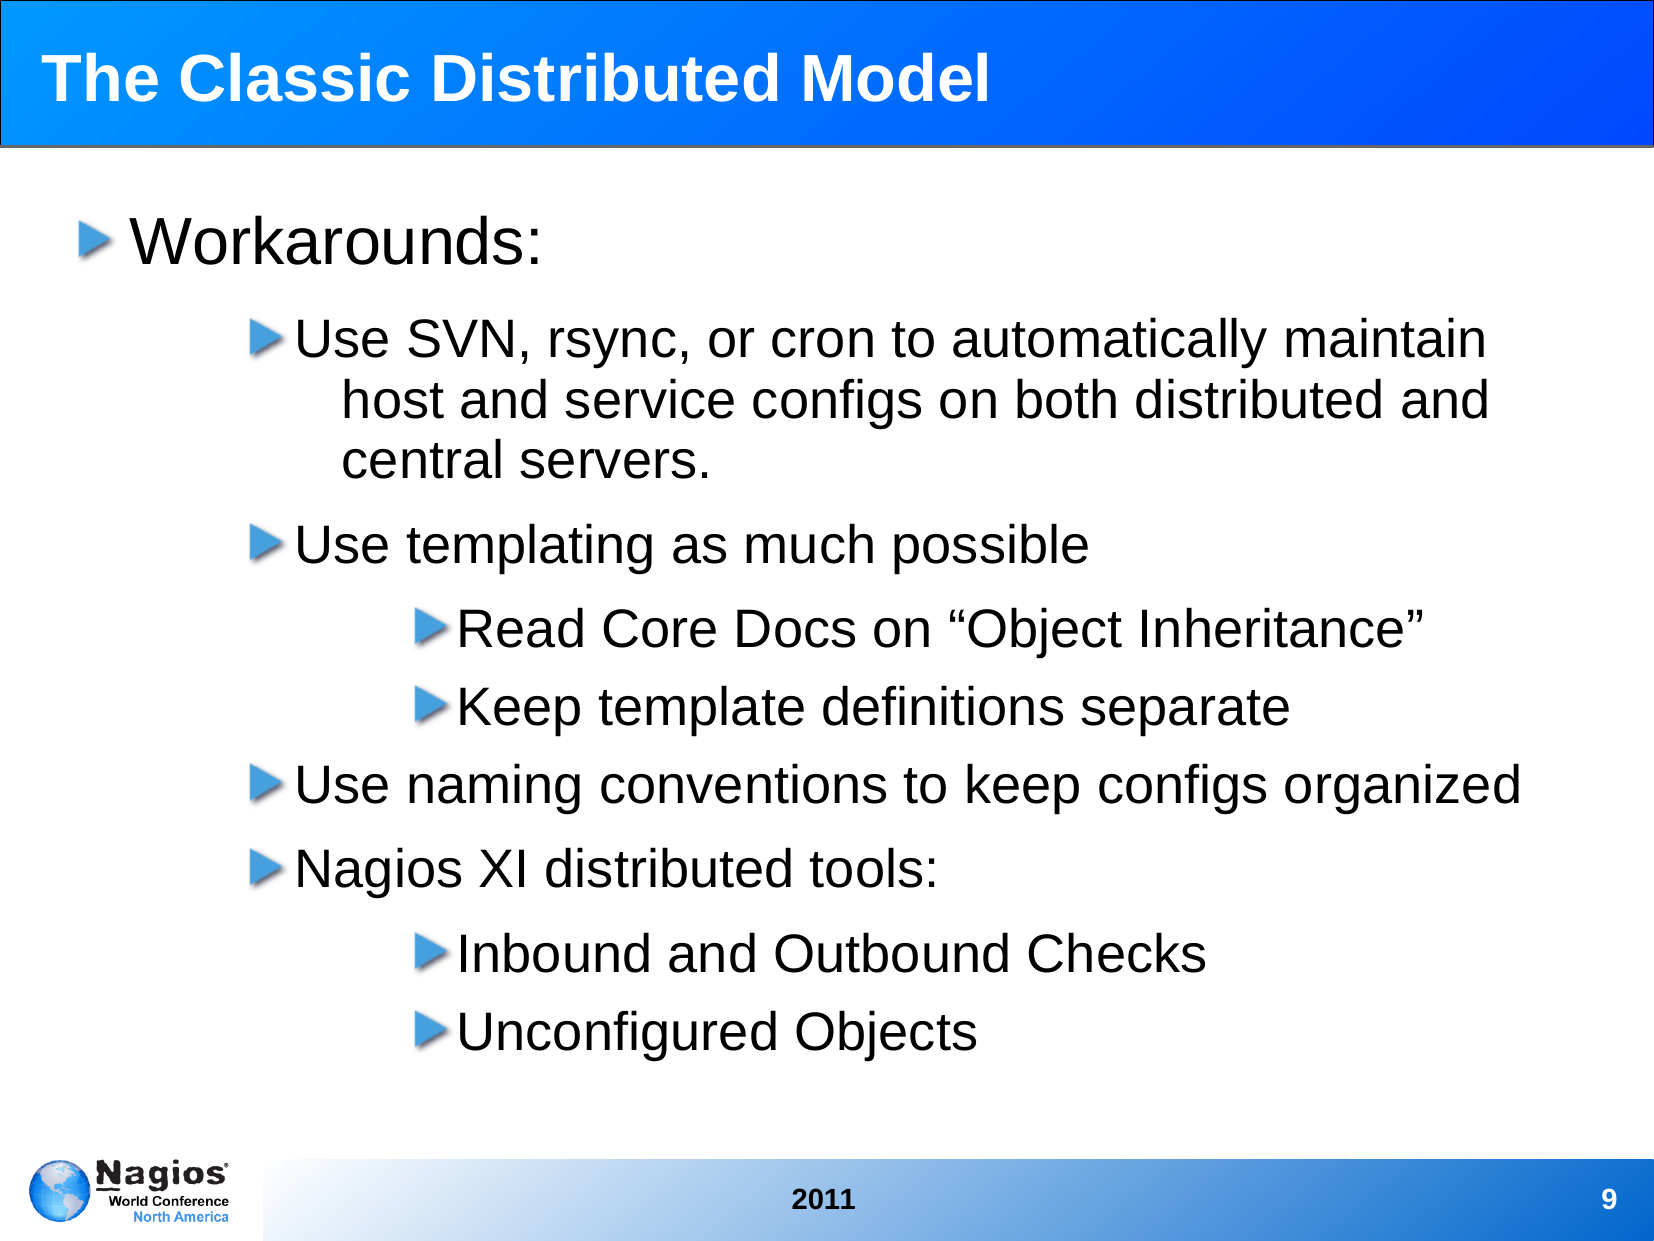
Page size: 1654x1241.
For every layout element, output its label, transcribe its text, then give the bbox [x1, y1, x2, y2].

title The Classic Distributed Model [41, 29, 1248, 127]
picture [29, 1159, 229, 1235]
list Workarounds: Use SVN, rsync, or cron to automatically maintain host and service configs on both distributed and central servers. Use templating as much possible Read Core Docs on “Object Inheritance” Keep template definitions separate Use naming conventions to keep configs organized Nagios XI distributed tools: Inbound and Outbound Checks Unconfigured Objects [58, 204, 1599, 1231]
